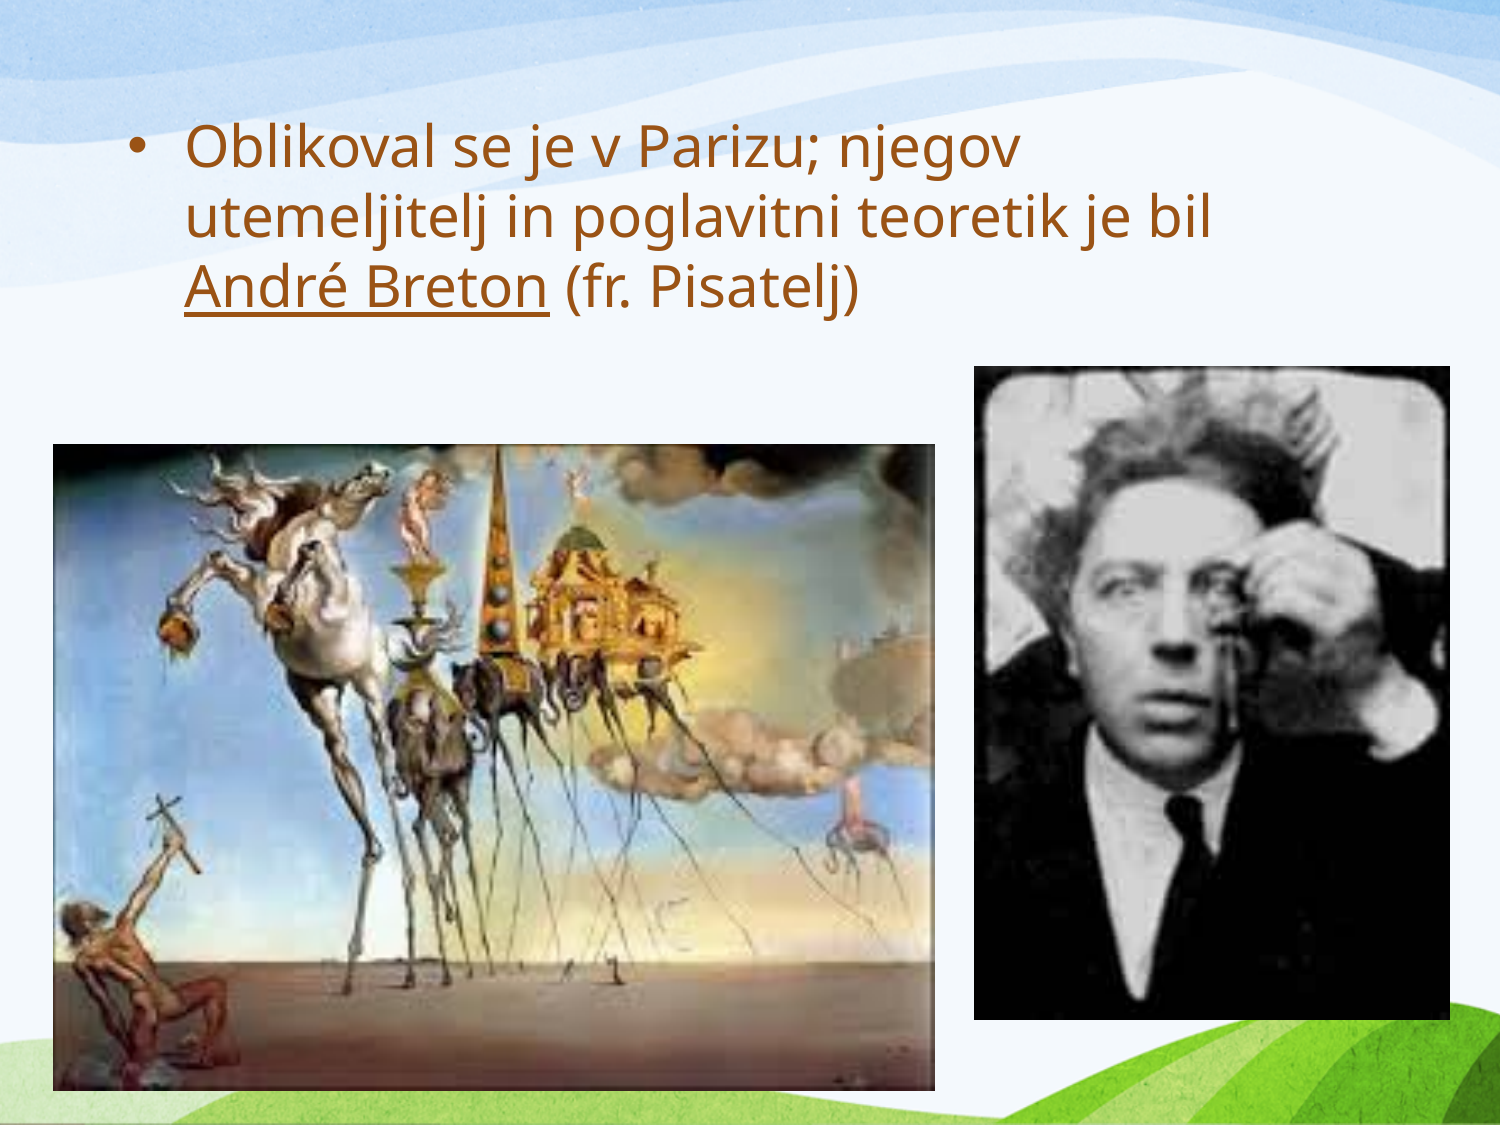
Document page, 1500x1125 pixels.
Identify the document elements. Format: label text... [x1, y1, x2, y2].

list Oblikoval se je v Parizu; njegov utemeljitelj in poglavitni teoretik je bil André Breton (fr. Pisatelj) [112, 101, 1350, 796]
picture [0, 0, 1500, 1125]
